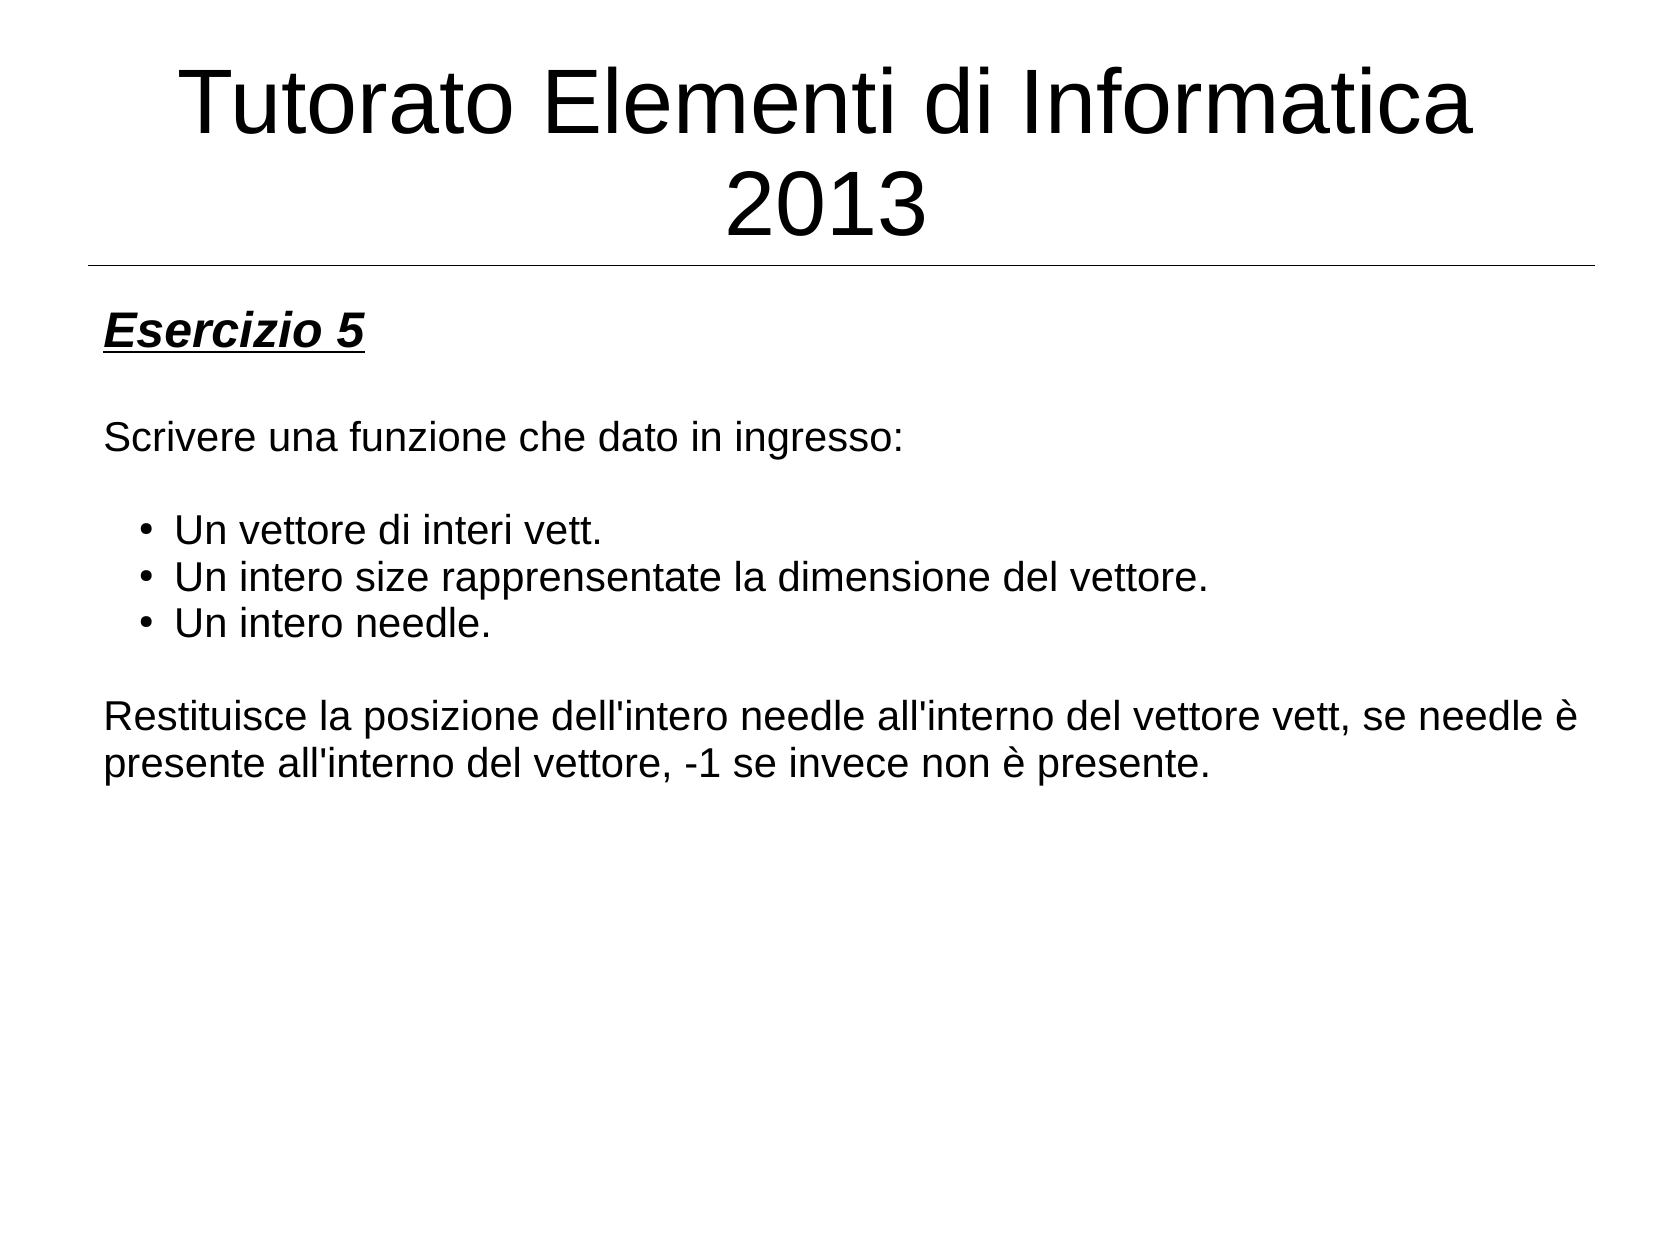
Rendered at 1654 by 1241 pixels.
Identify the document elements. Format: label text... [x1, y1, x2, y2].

text_box Esercizio 5 Scrivere una funzione che dato in ingresso: Un vettore di interi vett. Un intero size rapprensentate la dimensione del vettore. Un intero needle. Restituisce la posizione dell'intero needle all'interno del vettore vett, se needle è presente all'interno del vettore, -1 se invece non è presente. [88, 295, 1595, 878]
subtitle [82, 290, 1571, 1109]
title Tutorato Elementi di Informatica 2013 [82, 49, 1571, 257]
